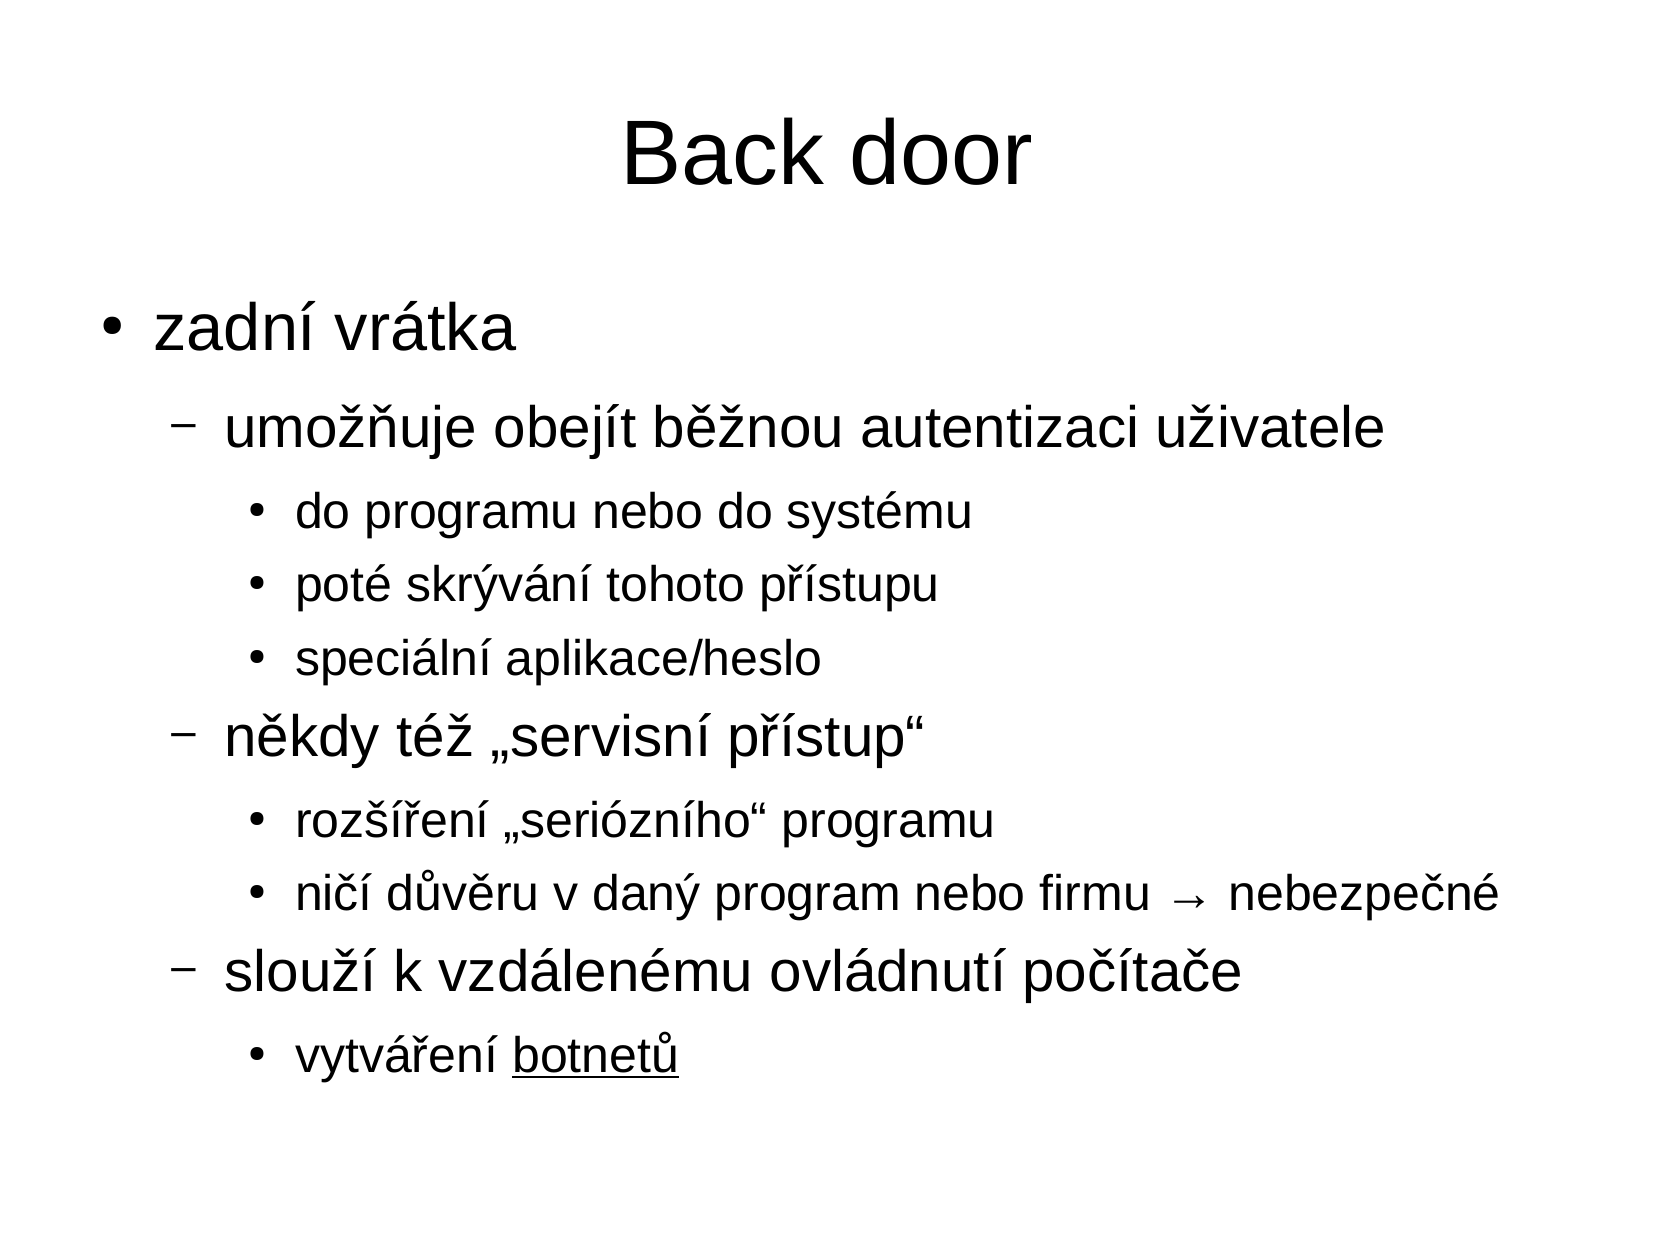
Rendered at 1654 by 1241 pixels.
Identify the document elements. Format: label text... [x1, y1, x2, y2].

title Back door [82, 49, 1571, 257]
list zadní vrátka umožňuje obejít běžnou autentizaci uživatele do programu nebo do systému poté skrývání tohoto přístupu speciální aplikace/heslo někdy též „servisní přístup“ rozšíření „seriózního“ programu ničí důvěru v daný program nebo firmu → nebezpečné slouží k vzdálenému ovládnutí počítače vytváření botnetů [82, 290, 1571, 1109]
